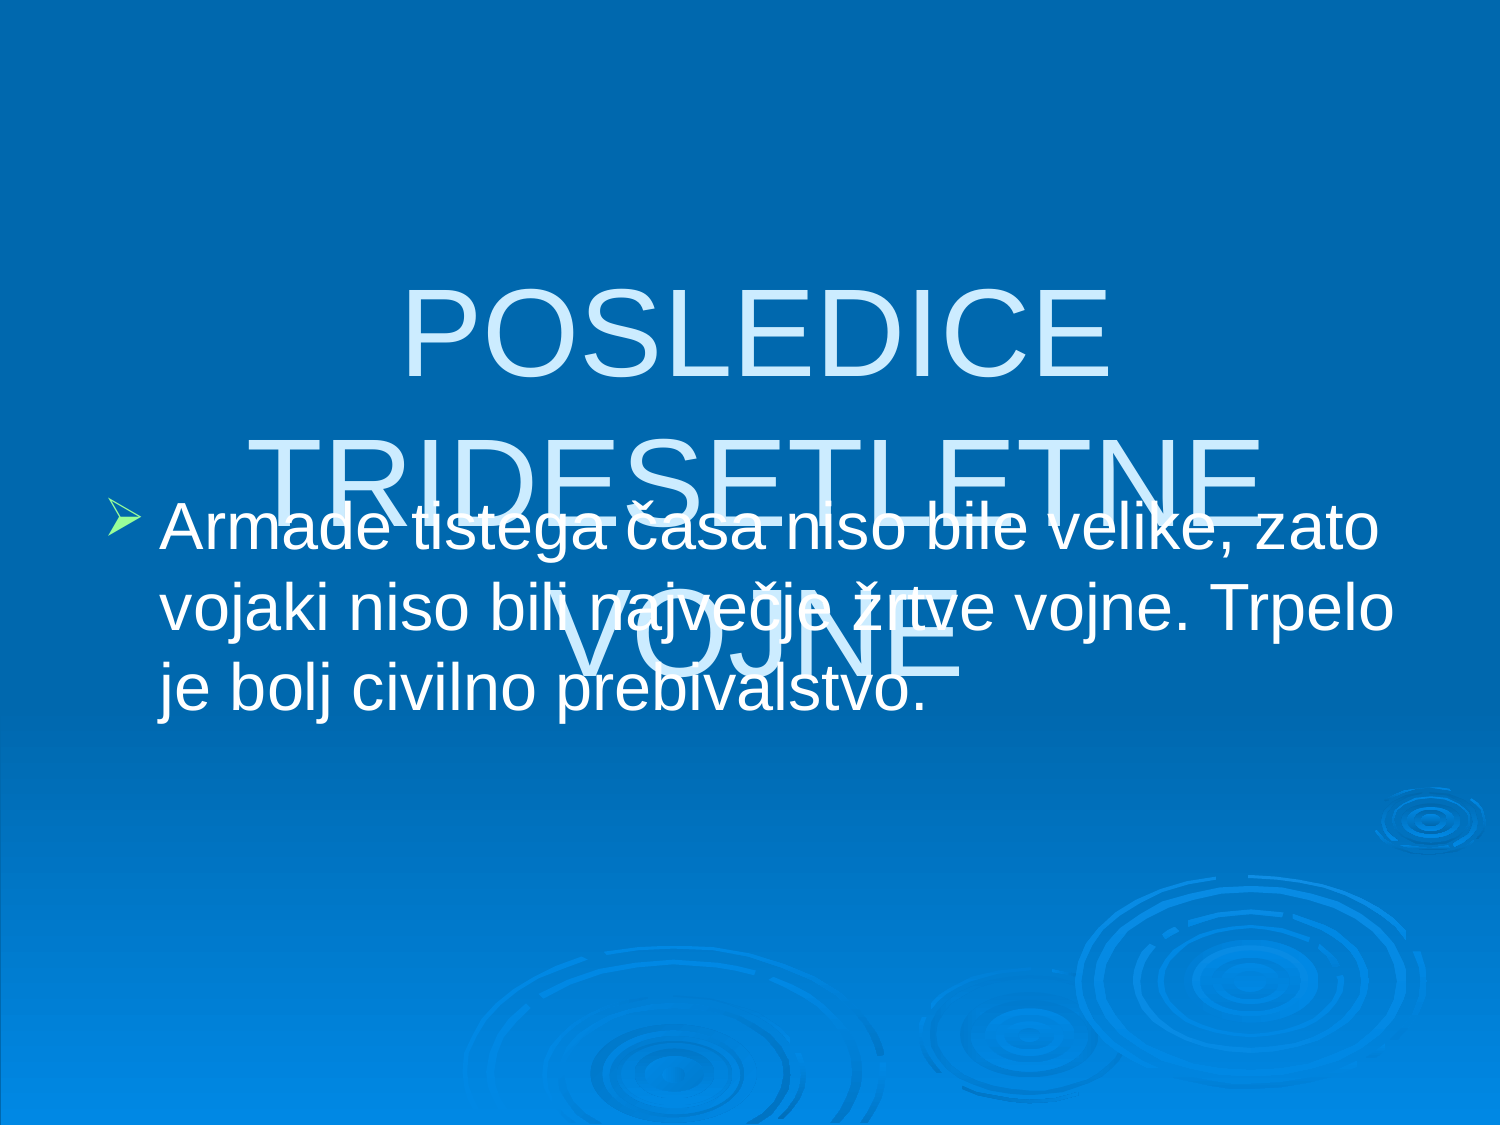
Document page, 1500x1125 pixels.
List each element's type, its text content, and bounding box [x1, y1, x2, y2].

title POSLEDICE TRIDESETLETNE VOJNE [76, 243, 1437, 386]
list Armade tistega časa niso bile velike, zato vojaki niso bili največje žrtve vojne. Trpelo je bolj civilno prebivalstvo. [88, 382, 1439, 1125]
